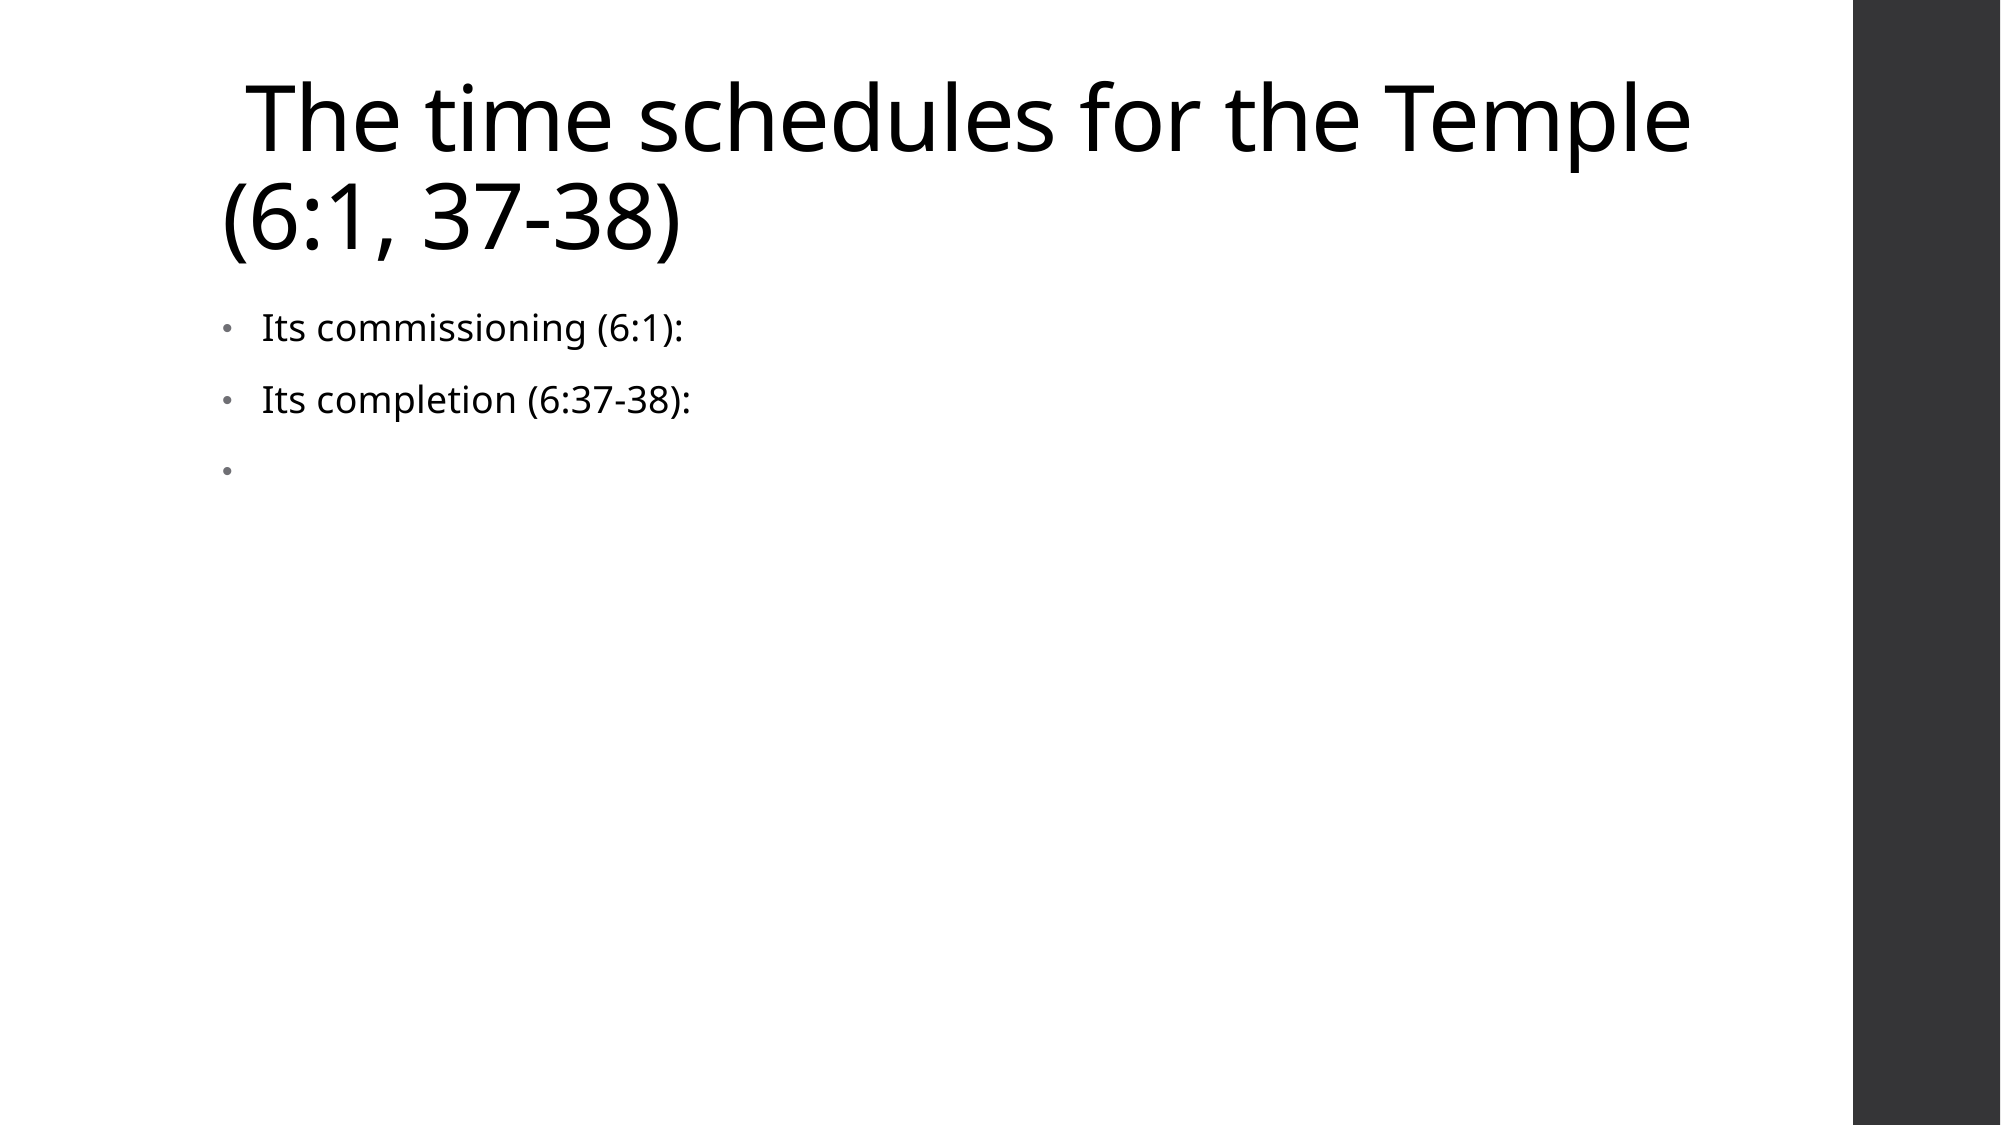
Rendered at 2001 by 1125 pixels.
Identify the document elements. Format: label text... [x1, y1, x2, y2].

title The time schedules for the Temple (6:1, 37-38) [206, 60, 1797, 278]
list Its commissioning (6:1): Its completion (6:37-38): [206, 299, 1617, 1014]
